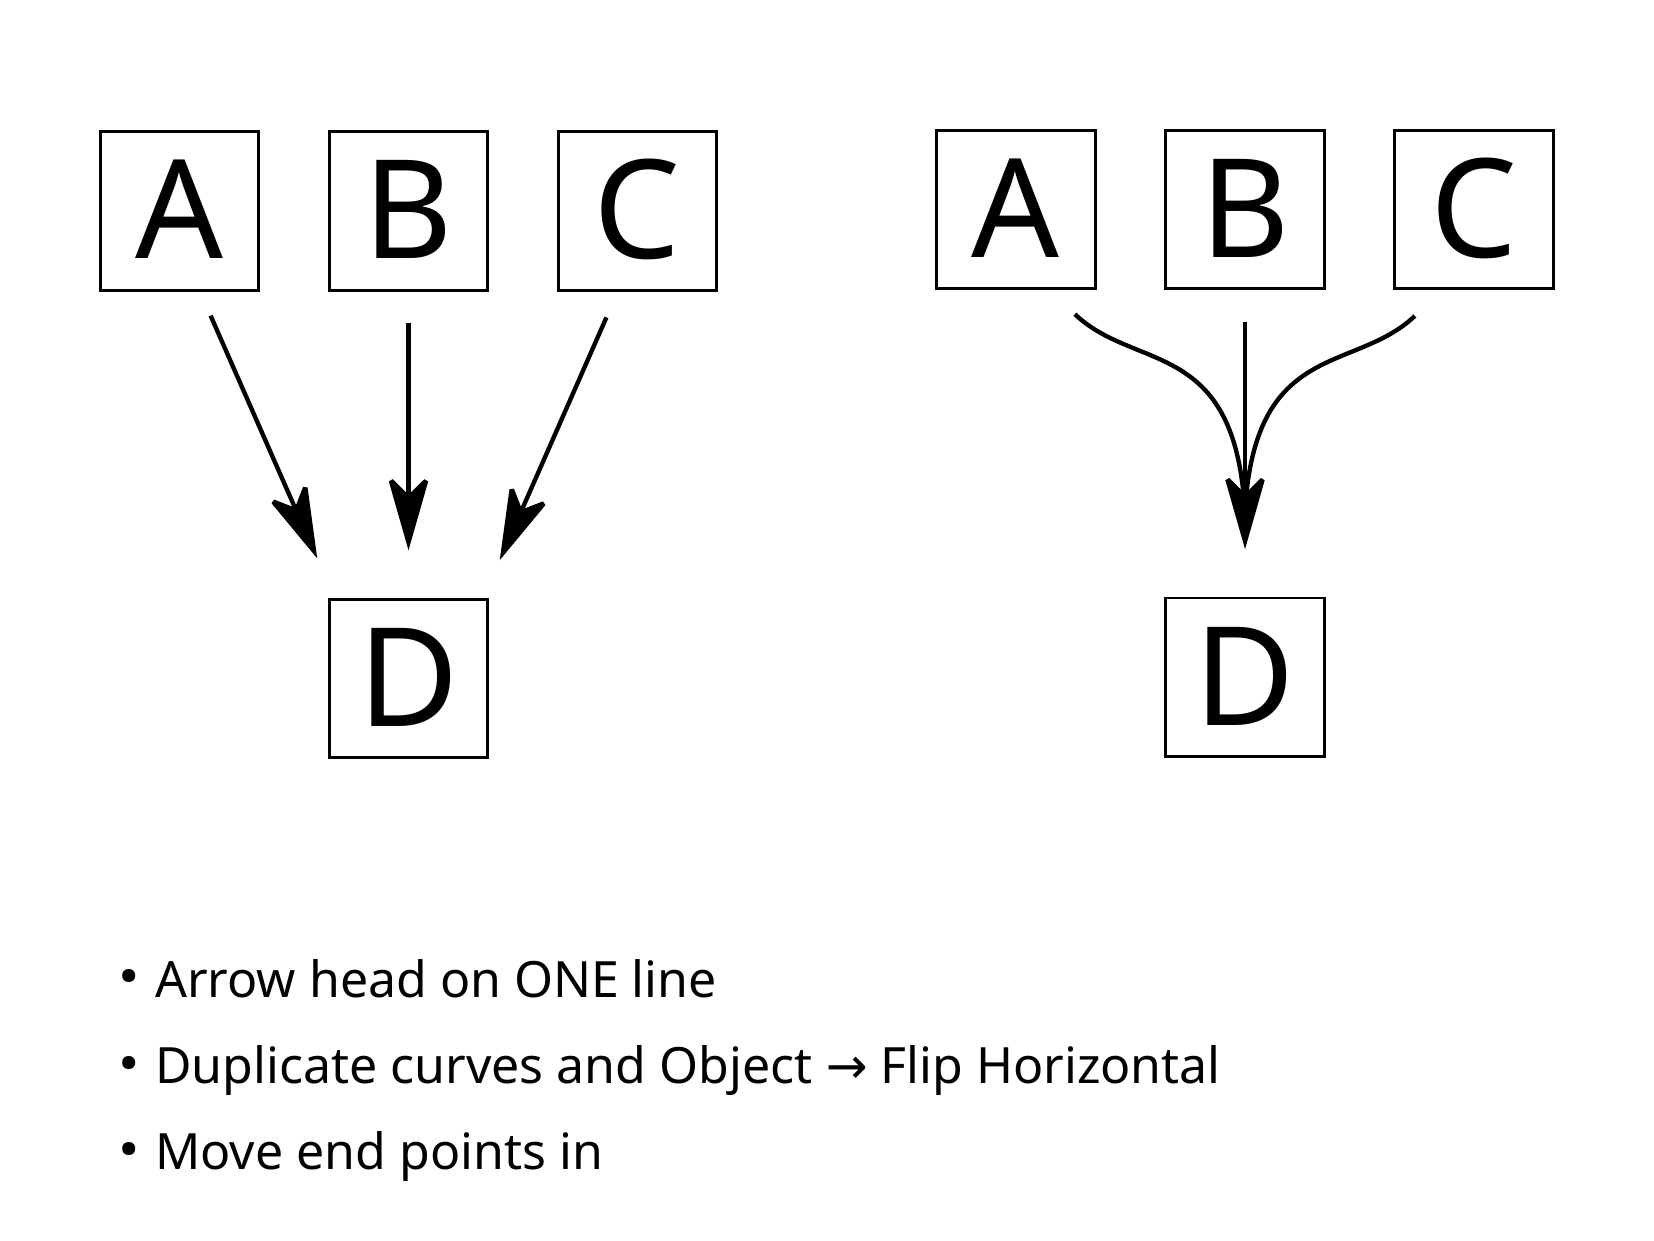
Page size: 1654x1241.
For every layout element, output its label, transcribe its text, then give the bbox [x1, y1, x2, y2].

text_box Arrow head on ONE line Duplicate curves and Object → Flip Horizontal Move end points in [105, 936, 1516, 1156]
picture [98, 128, 1555, 760]
